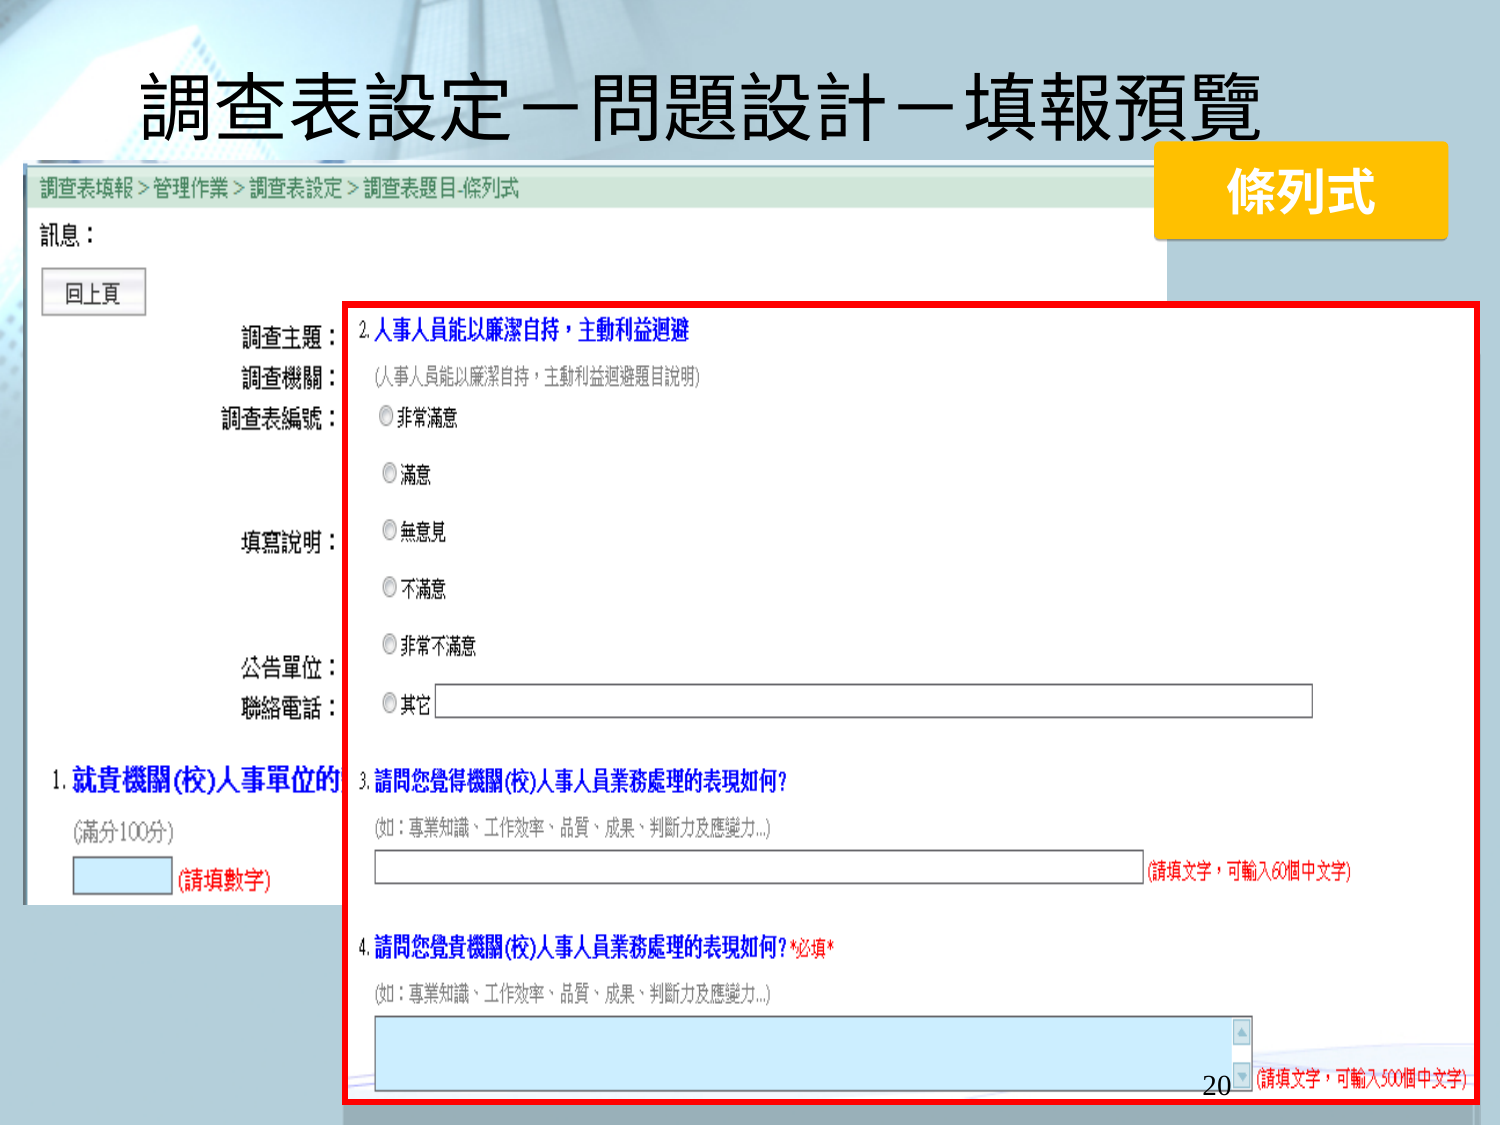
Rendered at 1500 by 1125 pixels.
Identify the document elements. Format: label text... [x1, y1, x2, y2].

text_box [1187, 1058, 1500, 1125]
picture [23, 160, 1167, 905]
text_box 條列式 [1154, 141, 1449, 240]
picture [348, 307, 1474, 1099]
title 調查表設定－問題設計－填報預覽 [123, 52, 1400, 123]
